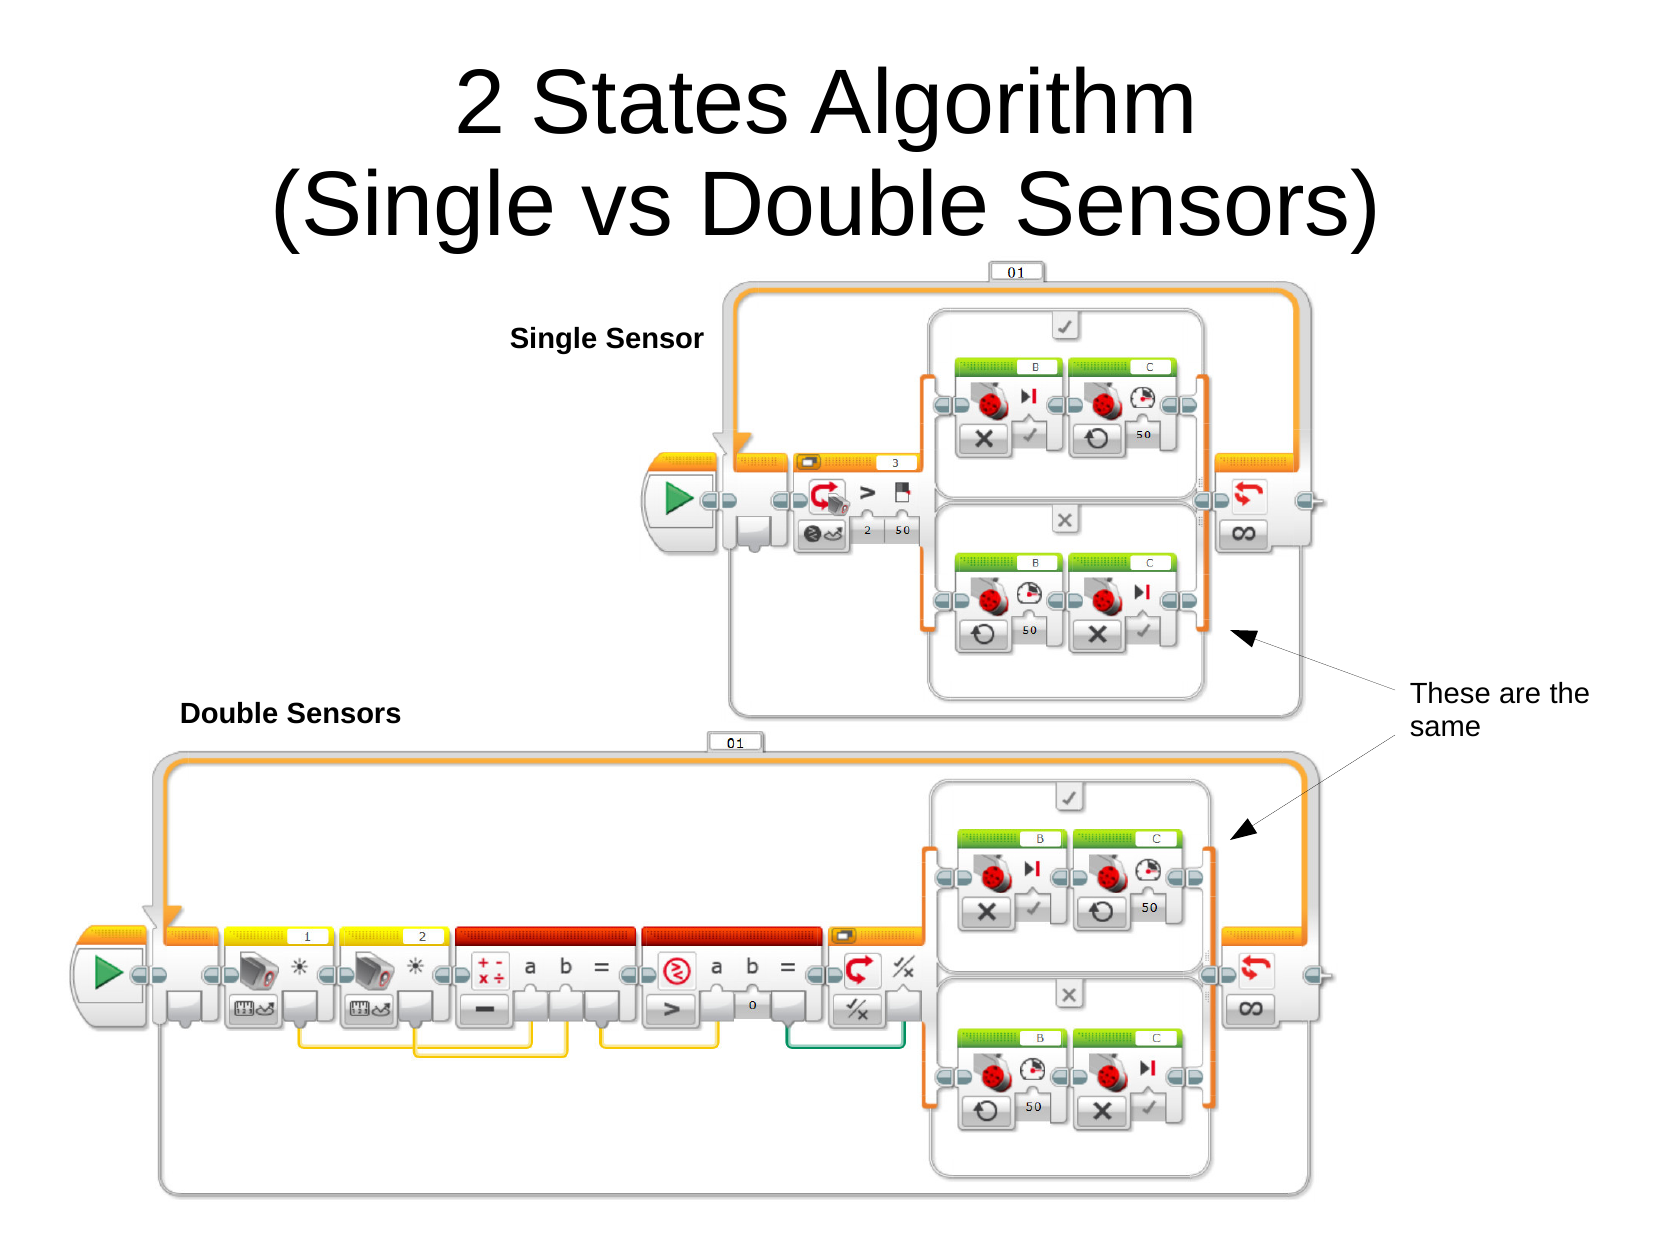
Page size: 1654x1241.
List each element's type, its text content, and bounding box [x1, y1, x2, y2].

picture [63, 248, 1340, 1212]
text_box These are the same [1395, 669, 1621, 751]
title 2 States Algorithm (Single vs Double Sensors) [82, 49, 1571, 257]
text_box Double Sensors [165, 690, 456, 738]
text_box Single Sensor [495, 315, 721, 378]
